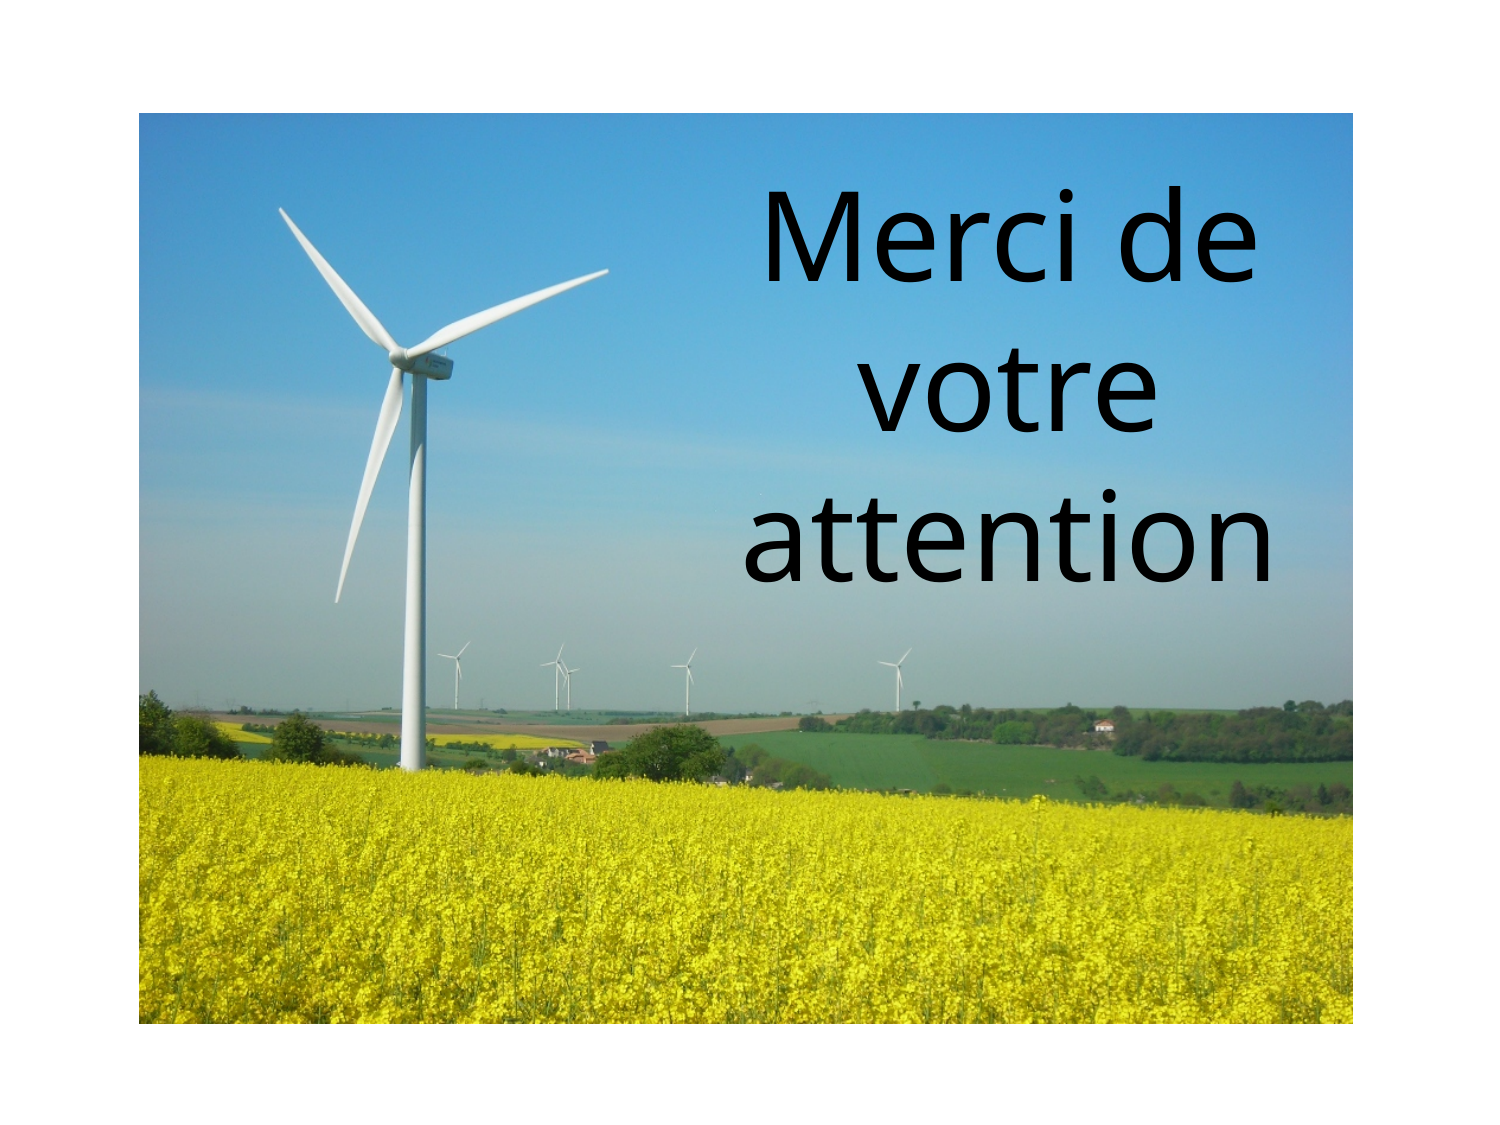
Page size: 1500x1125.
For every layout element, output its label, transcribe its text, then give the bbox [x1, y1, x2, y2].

text_box Merci de votre attention [690, 149, 1329, 615]
picture [139, 113, 1353, 1024]
